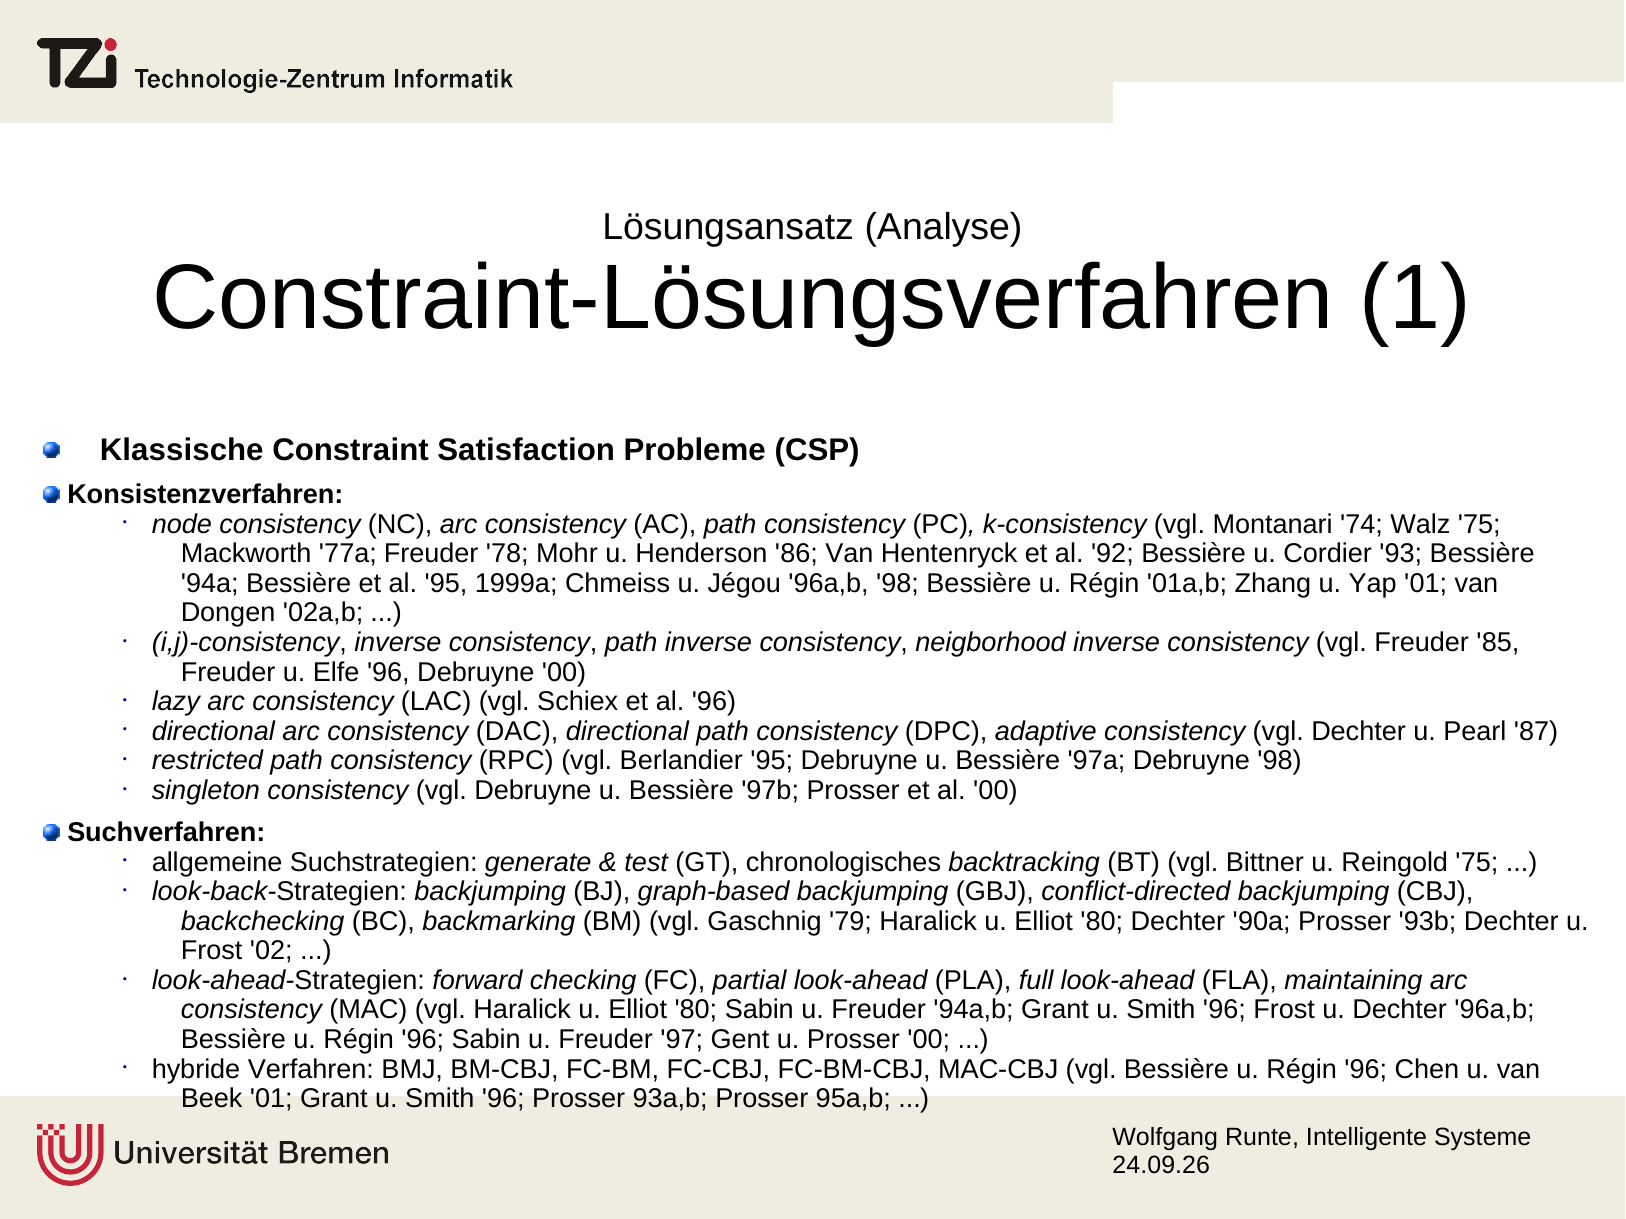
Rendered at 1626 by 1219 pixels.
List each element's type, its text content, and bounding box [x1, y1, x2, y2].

title Lösungsansatz (Analyse) Constraint-Lösungsverfahren (1) [112, 162, 1513, 393]
picture [37, 1124, 388, 1186]
list Klassische Constraint Satisfaction Probleme (CSP) Konsistenzverfahren: node consistency (NC), arc consistency (AC), path consistency (PC), k-consistency (vgl. Montanari '74; Walz '75; Mackworth '77a; Freuder '78; Mohr u. Henderson '86; Van Hentenryck et al. '92; Bessière u. Cordier '93; Bessière '94a; Bessière et al. '95, 1999a; Chmeiss u. Jégou '96a,b, '98; Bessière u. Régin '01a,b; Zhang u. Yap '01; van Dongen '02a,b; ...) (i,j)-consistency, inverse consistency, path inverse consistency, neigborhood inverse consistency (vgl. Freuder '85, Freuder u. Elfe '96, Debruyne '00) lazy arc consistency (LAC) (vgl. Schiex et al. '96) directional arc consistency (DAC), directional path consistency (DPC), adaptive consistency (vgl. Dechter u. Pearl '87) restricted path consistency (RPC) (vgl. Berlandier '95; Debruyne u. Bessière '97a; Debruyne '98) singleton consistency (vgl. Debruyne u. Bessière '97b; Prosser et al. '00) Suchverfahren: allgemeine Suchstrategien: generate & test (GT), chronologisches backtracking (BT) (vgl. Bittner u. Reingold '75; ...) look-back-Strategien: backjumping (BJ), graph-based backjumping (GBJ), conflict-directed backjumping (CBJ), backchecking (BC), backmarking (BM) (vgl. Gaschnig '79; Haralick u. Elliot '80; Dechter '90a; Prosser '93b; Dechter u. Frost '02; ...) look-ahead-Strategien: forward checking (FC), partial look-ahead (PLA), full look-ahead (FLA), maintaining arc consistency (MAC) (vgl. Haralick u. Elliot '80; Sabin u. Freuder '94a,b; Grant u. Smith '96; Frost u. Dechter '96a,b; Bessière u. Régin '96; Sabin u. Freuder '97; Gent u. Prosser '00; ...) hybride Verfahren: BMJ, BM-CBJ, FC-BM, FC-CBJ, FC-BM-CBJ, MAC-CBJ (vgl. Bessière u. Régin '96; Chen u. van Beek '01; Grant u. Smith '96; Prosser 93a,b; Prosser 95a,b; ...) [43, 433, 1596, 1085]
picture [37, 38, 513, 93]
